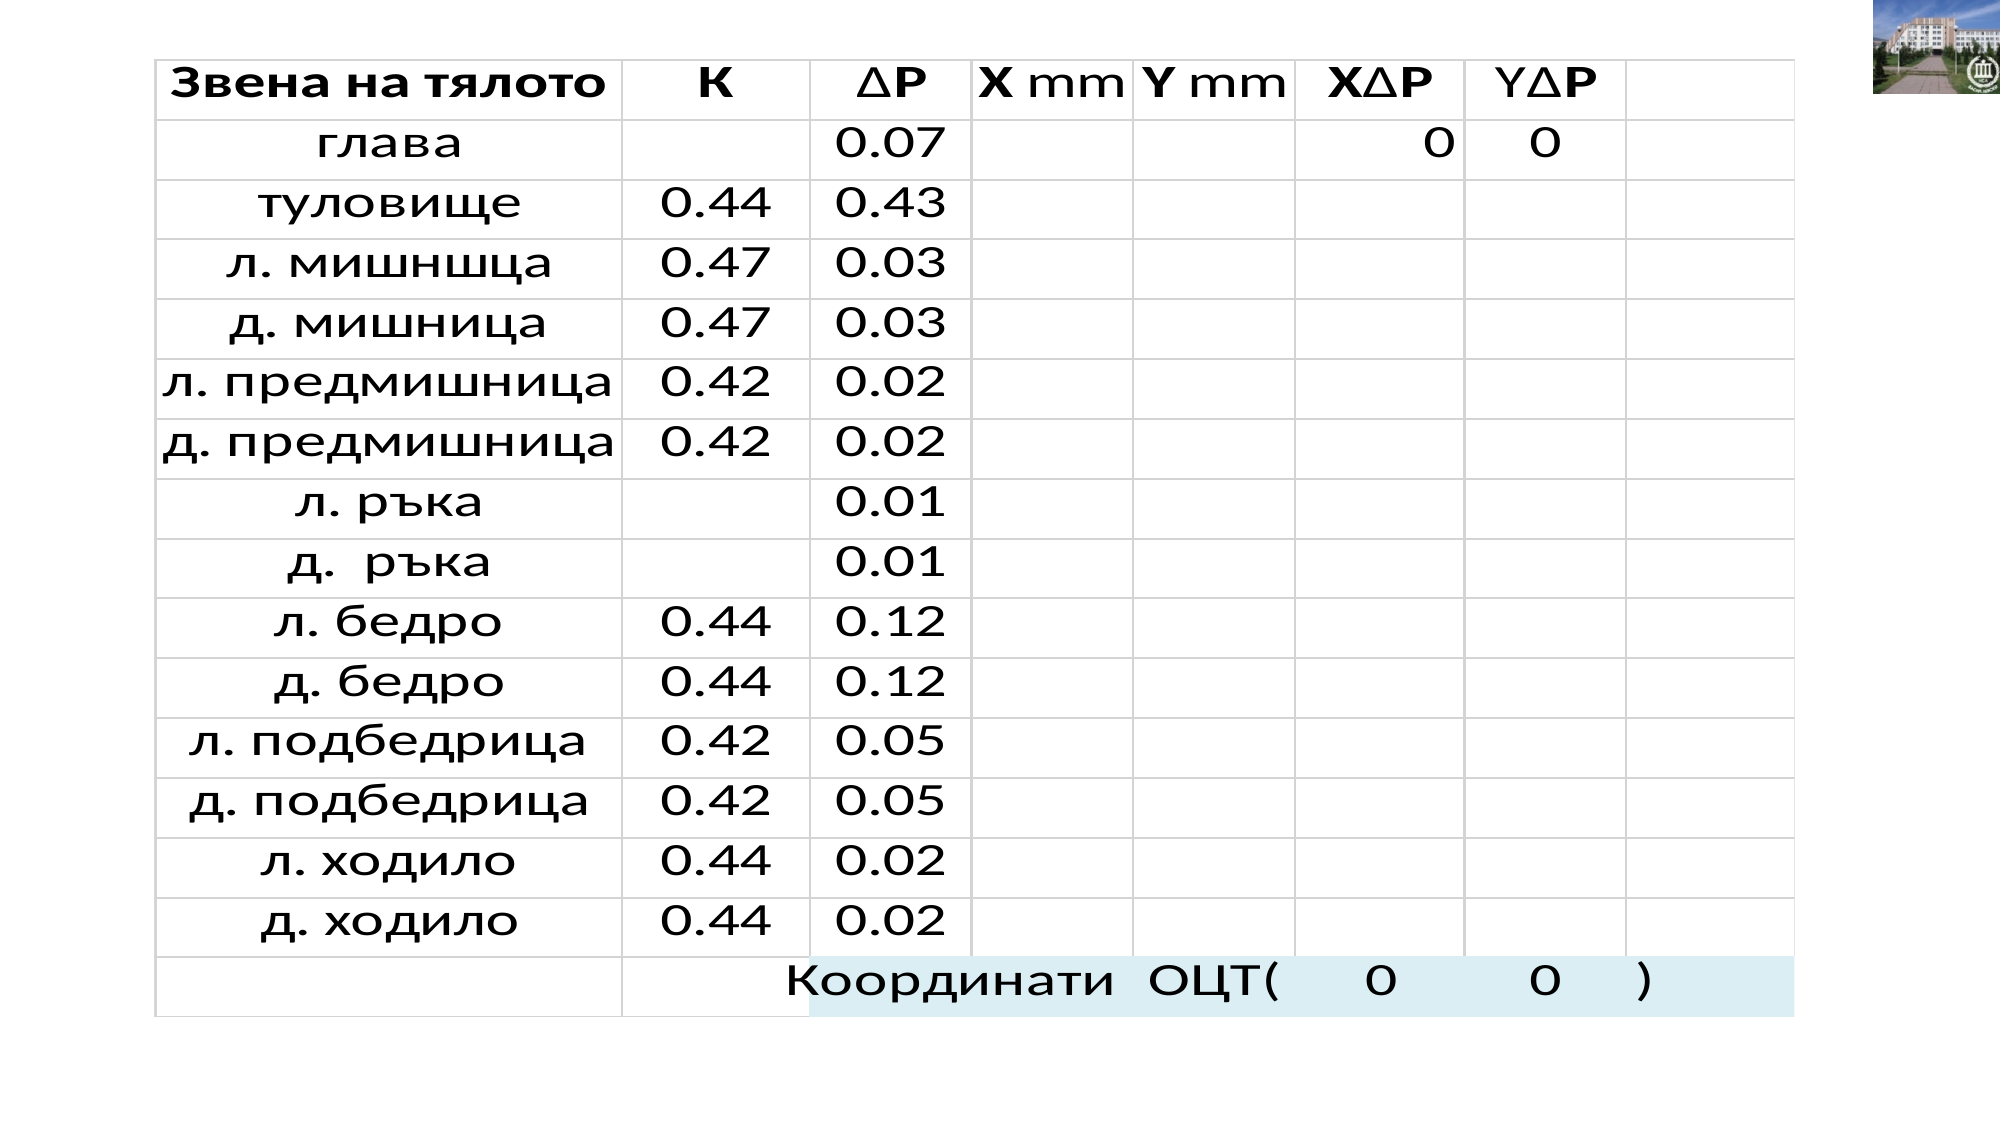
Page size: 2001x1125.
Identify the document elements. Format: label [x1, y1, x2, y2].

picture [1873, 0, 2000, 94]
chart [154, 59, 1797, 1019]
